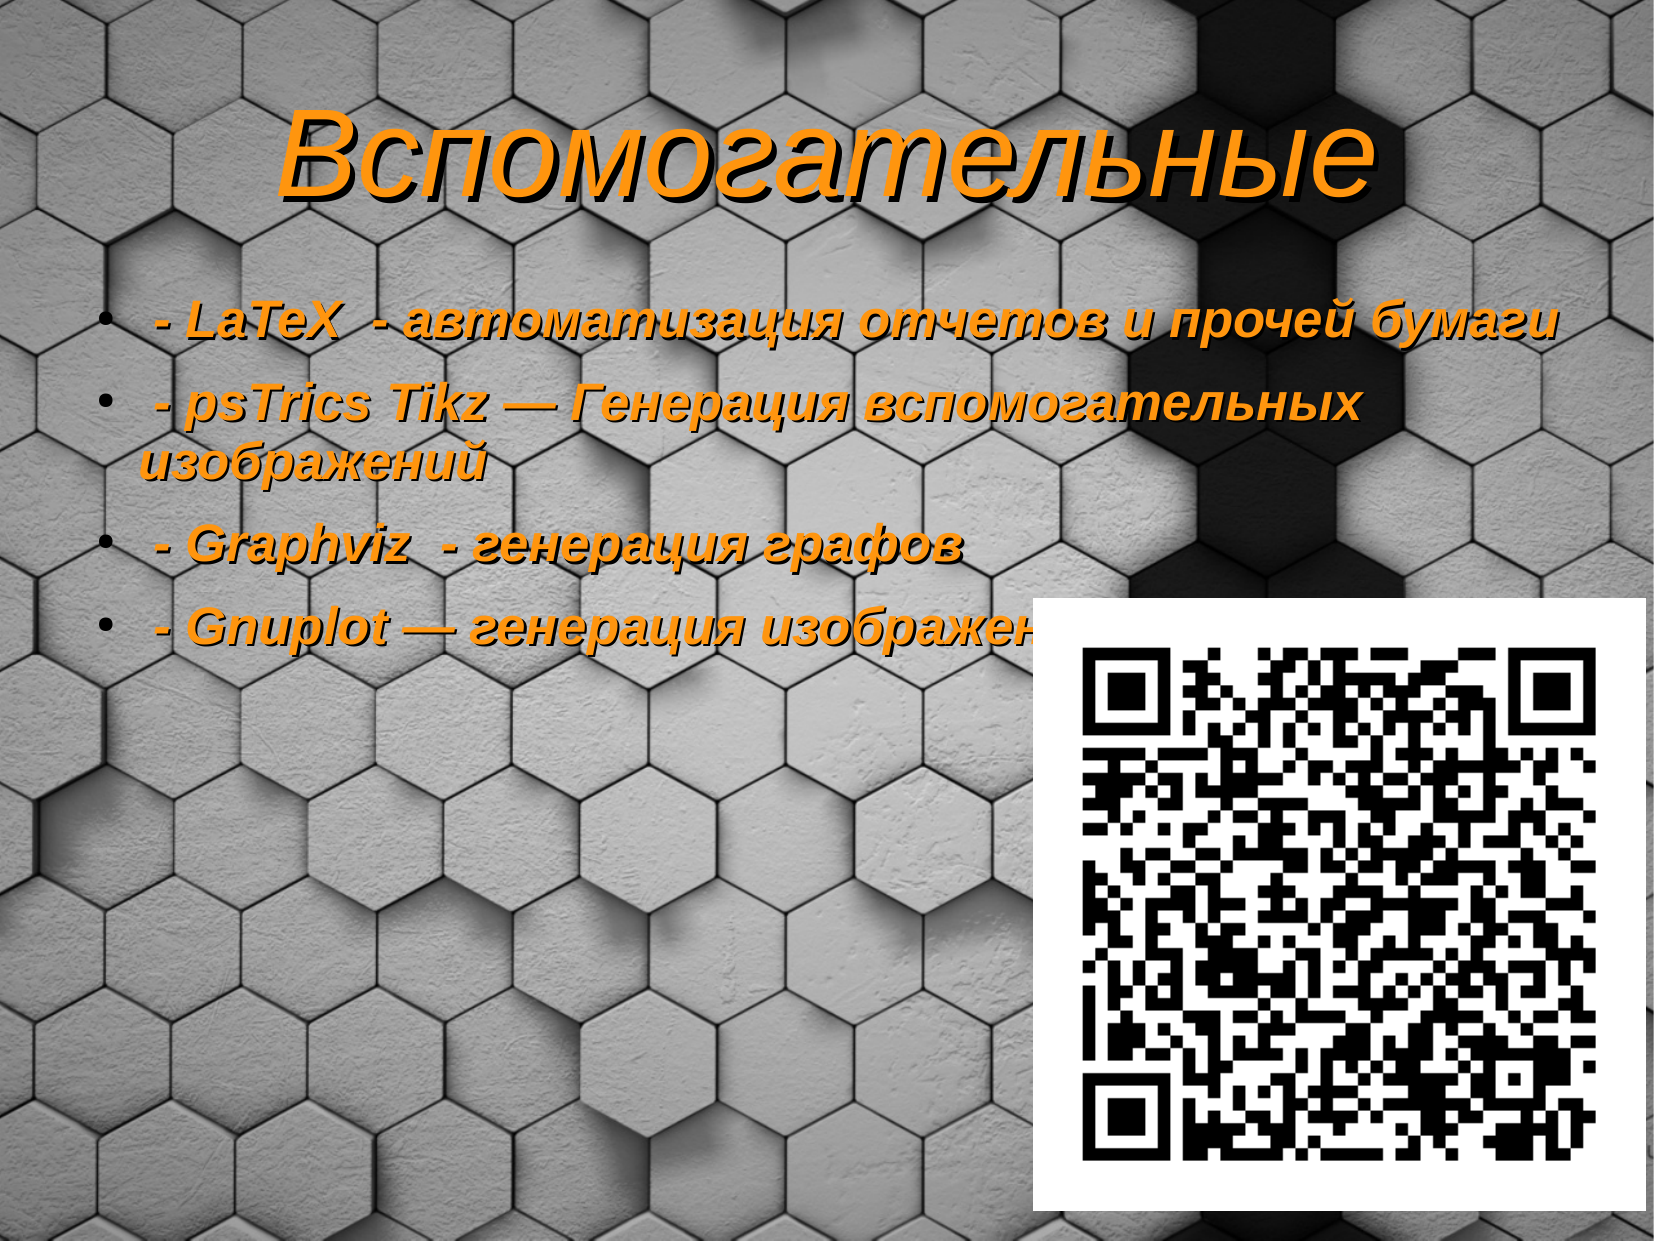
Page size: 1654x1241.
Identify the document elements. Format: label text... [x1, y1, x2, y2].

title Вспомогательные [82, 49, 1571, 257]
picture [0, 0, 1654, 1241]
list - LaTeX - автоматизация отчетов и прочей бумаги - psTrics Tikz — Генерация вспомогательных изображений - Graphviz - генерация графов - Gnuplot — генерация изображений [82, 290, 1571, 680]
